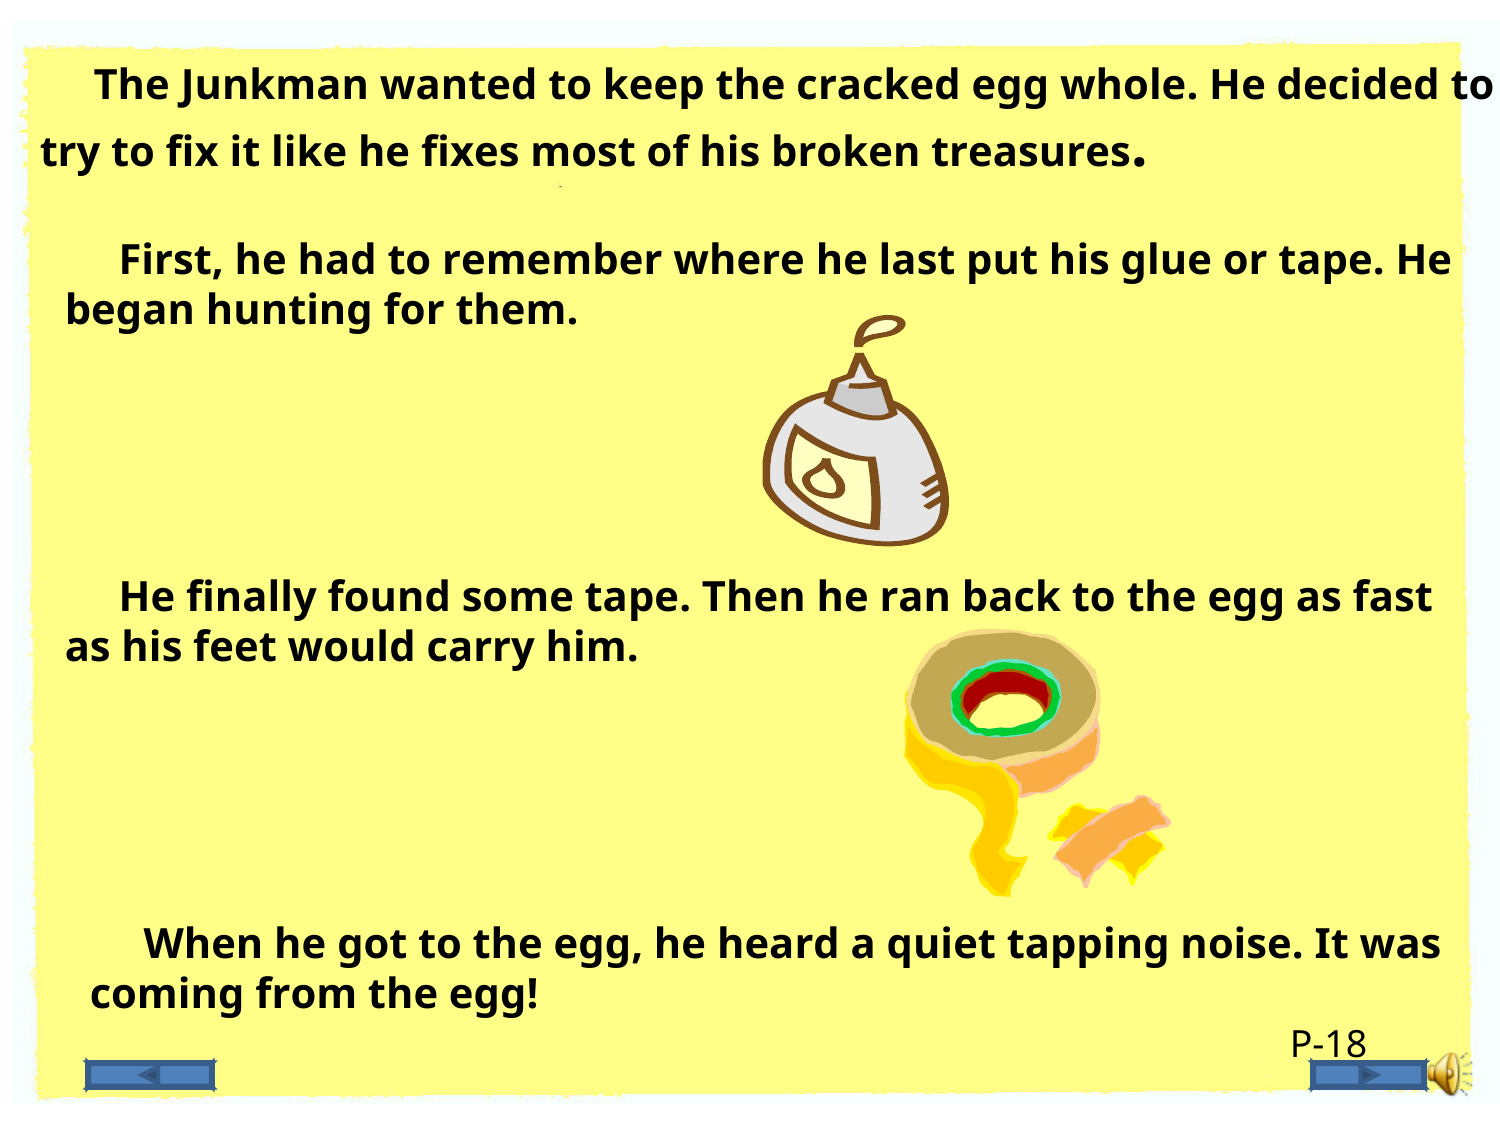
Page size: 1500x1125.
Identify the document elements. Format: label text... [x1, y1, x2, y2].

text_box [1313, 1062, 1426, 1088]
text_box He finally found some tape. Then he ran back to the egg as fast as his feet would carry him. [49, 562, 1500, 678]
text_box P-18 [1275, 1012, 1426, 1073]
text_box First, he had to remember where he last put his glue or tape. He began hunting for them. [50, 224, 1476, 341]
text_box [89, 1062, 213, 1088]
text_box When he got to the egg, he heard a quiet tapping noise. It was coming from the egg! [75, 908, 1500, 1025]
picture [12, 21, 1500, 1104]
text_box The Junkman wanted to keep the cracked egg whole. He decided to try to fix it like he fixes most of his broken treasures. [24, 49, 1500, 186]
